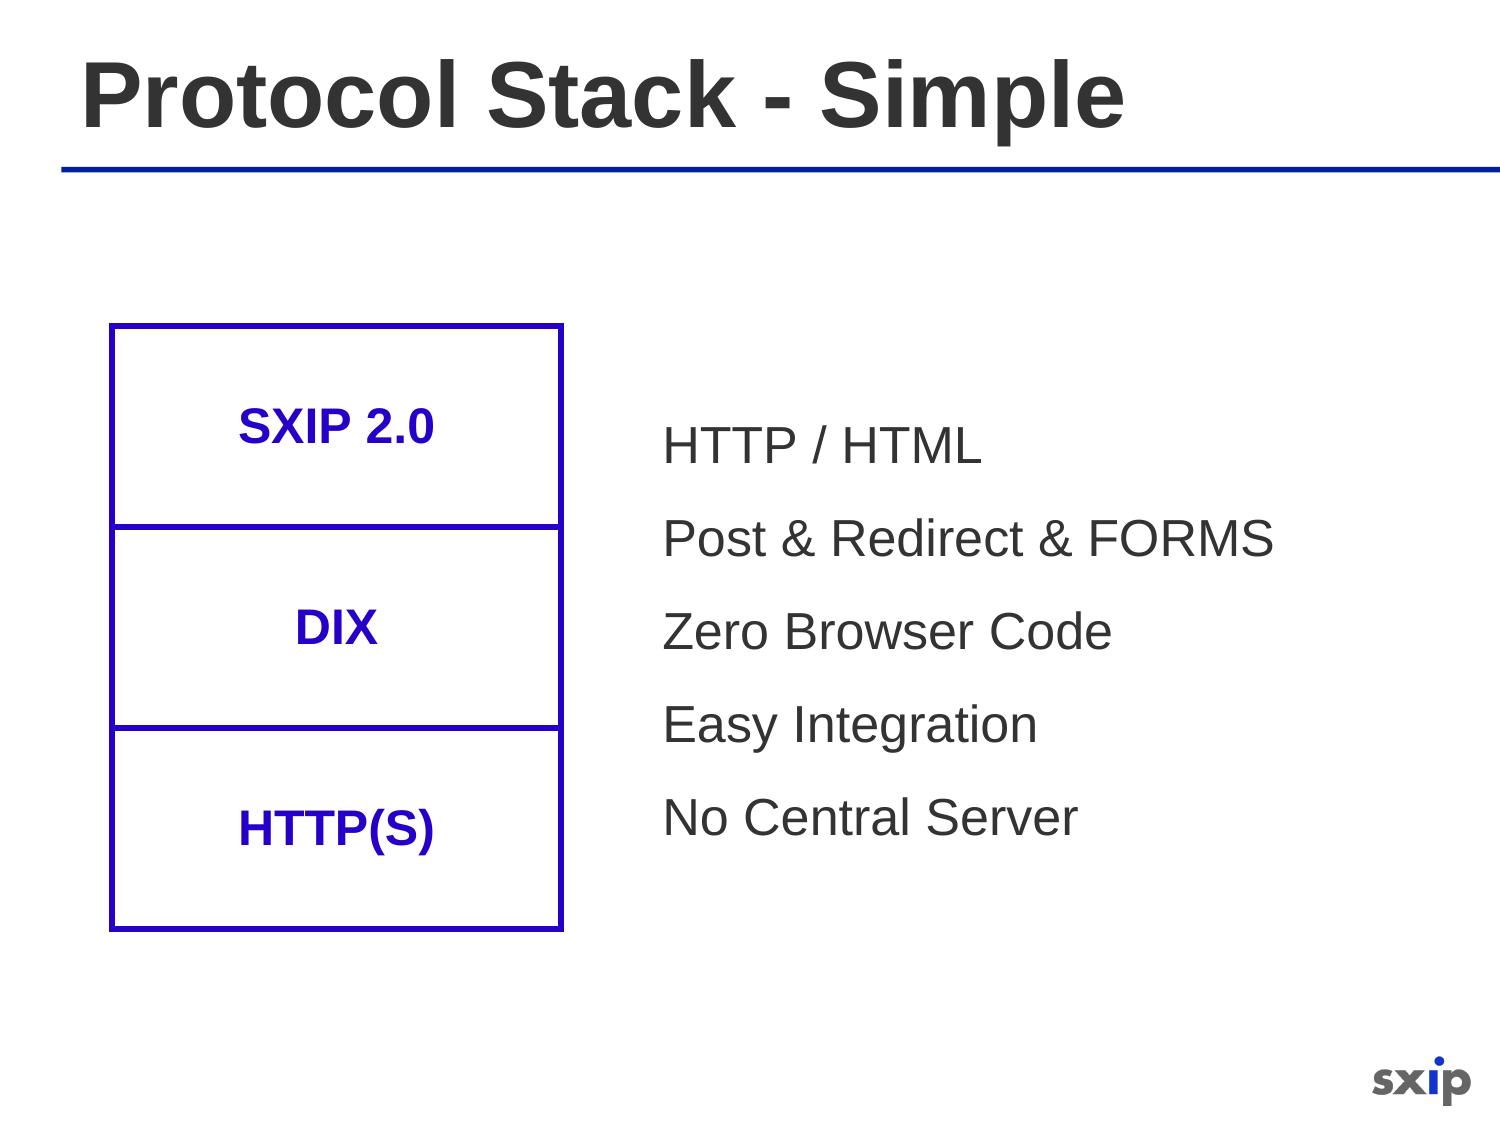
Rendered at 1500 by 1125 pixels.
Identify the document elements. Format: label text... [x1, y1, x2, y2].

title Protocol Stack - Simple [61, 21, 1495, 169]
text_box HTTP(S) [112, 727, 562, 929]
list HTTP / HTML Post & Redirect & FORMS Zero Browser Code Easy Integration No Central Server [625, 324, 1500, 938]
text_box DIX [112, 527, 562, 727]
picture [1372, 1056, 1471, 1106]
text_box SXIP 2.0 [112, 326, 562, 527]
